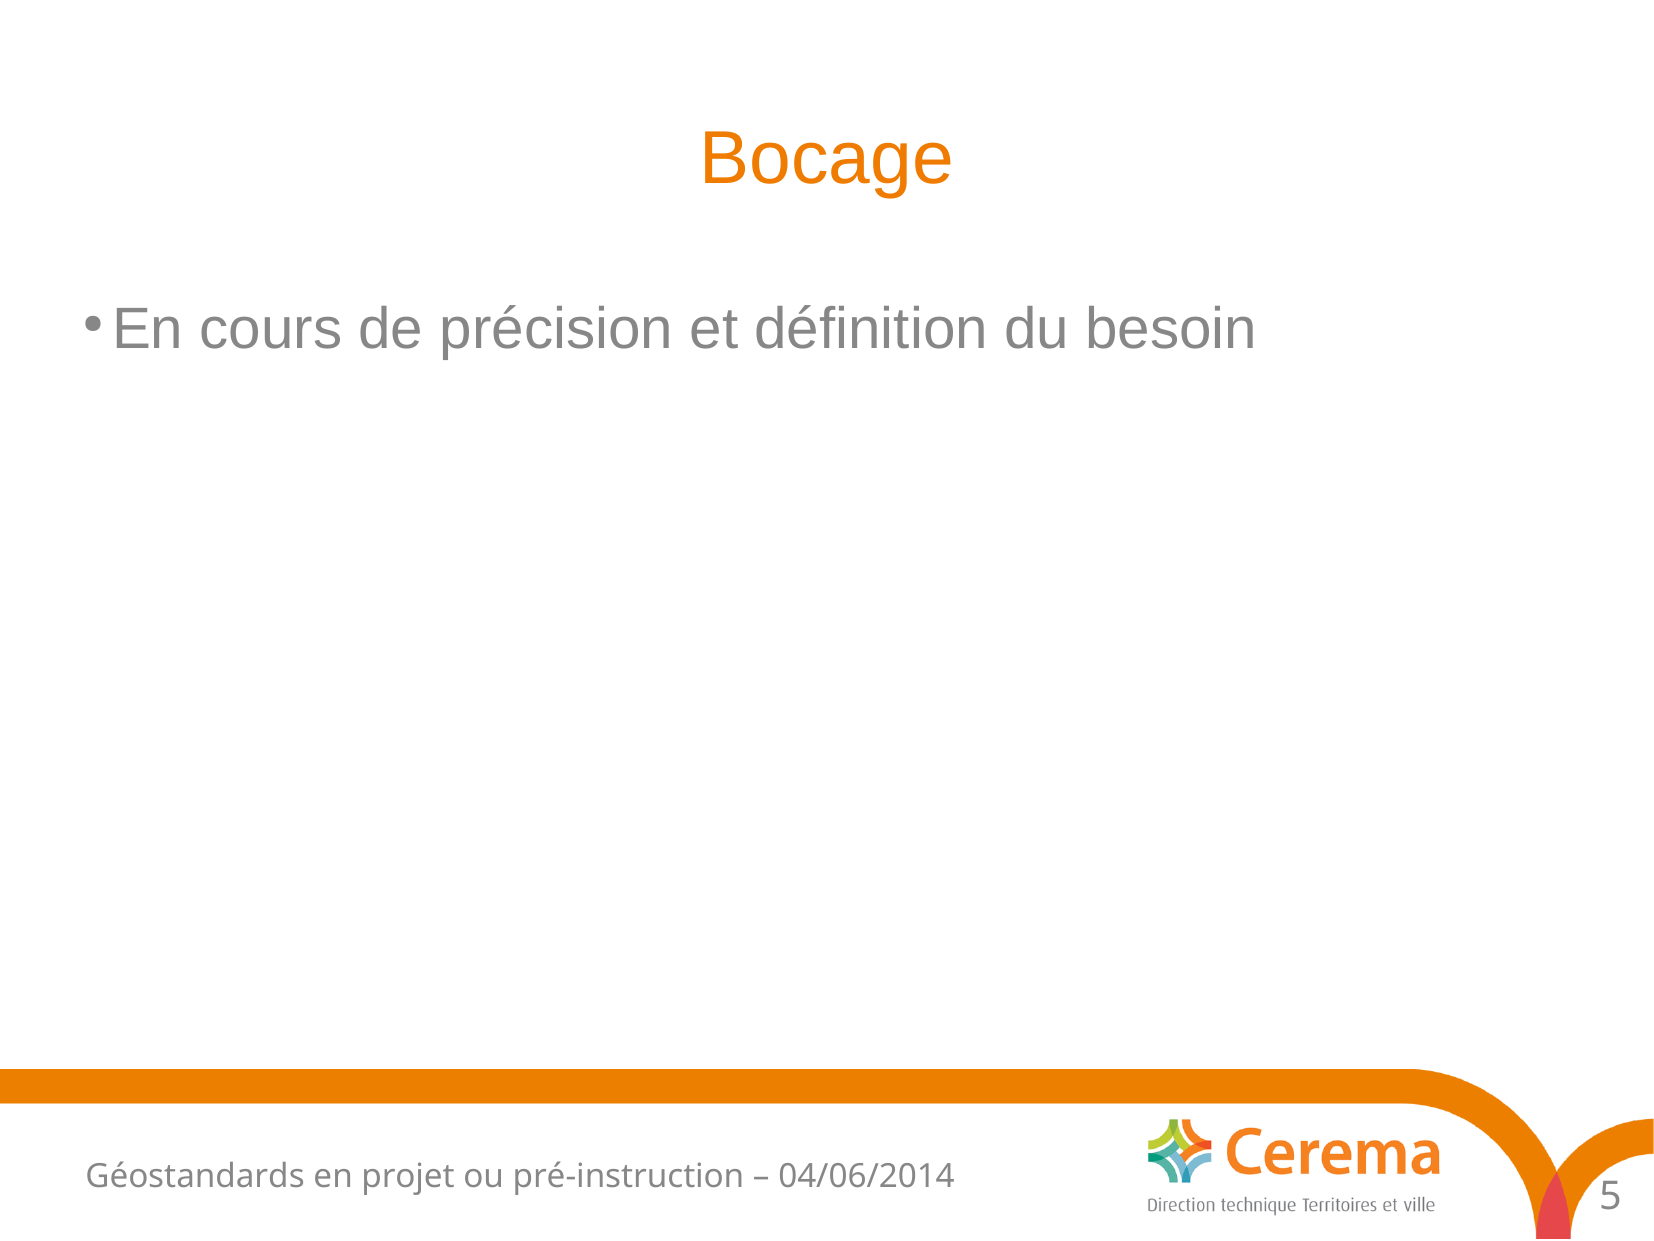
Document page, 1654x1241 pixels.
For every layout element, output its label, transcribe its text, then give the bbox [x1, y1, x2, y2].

list En cours de précision et définition du besoin [82, 290, 1538, 1010]
picture [0, 1069, 1654, 1239]
title Bocage [82, 49, 1571, 257]
